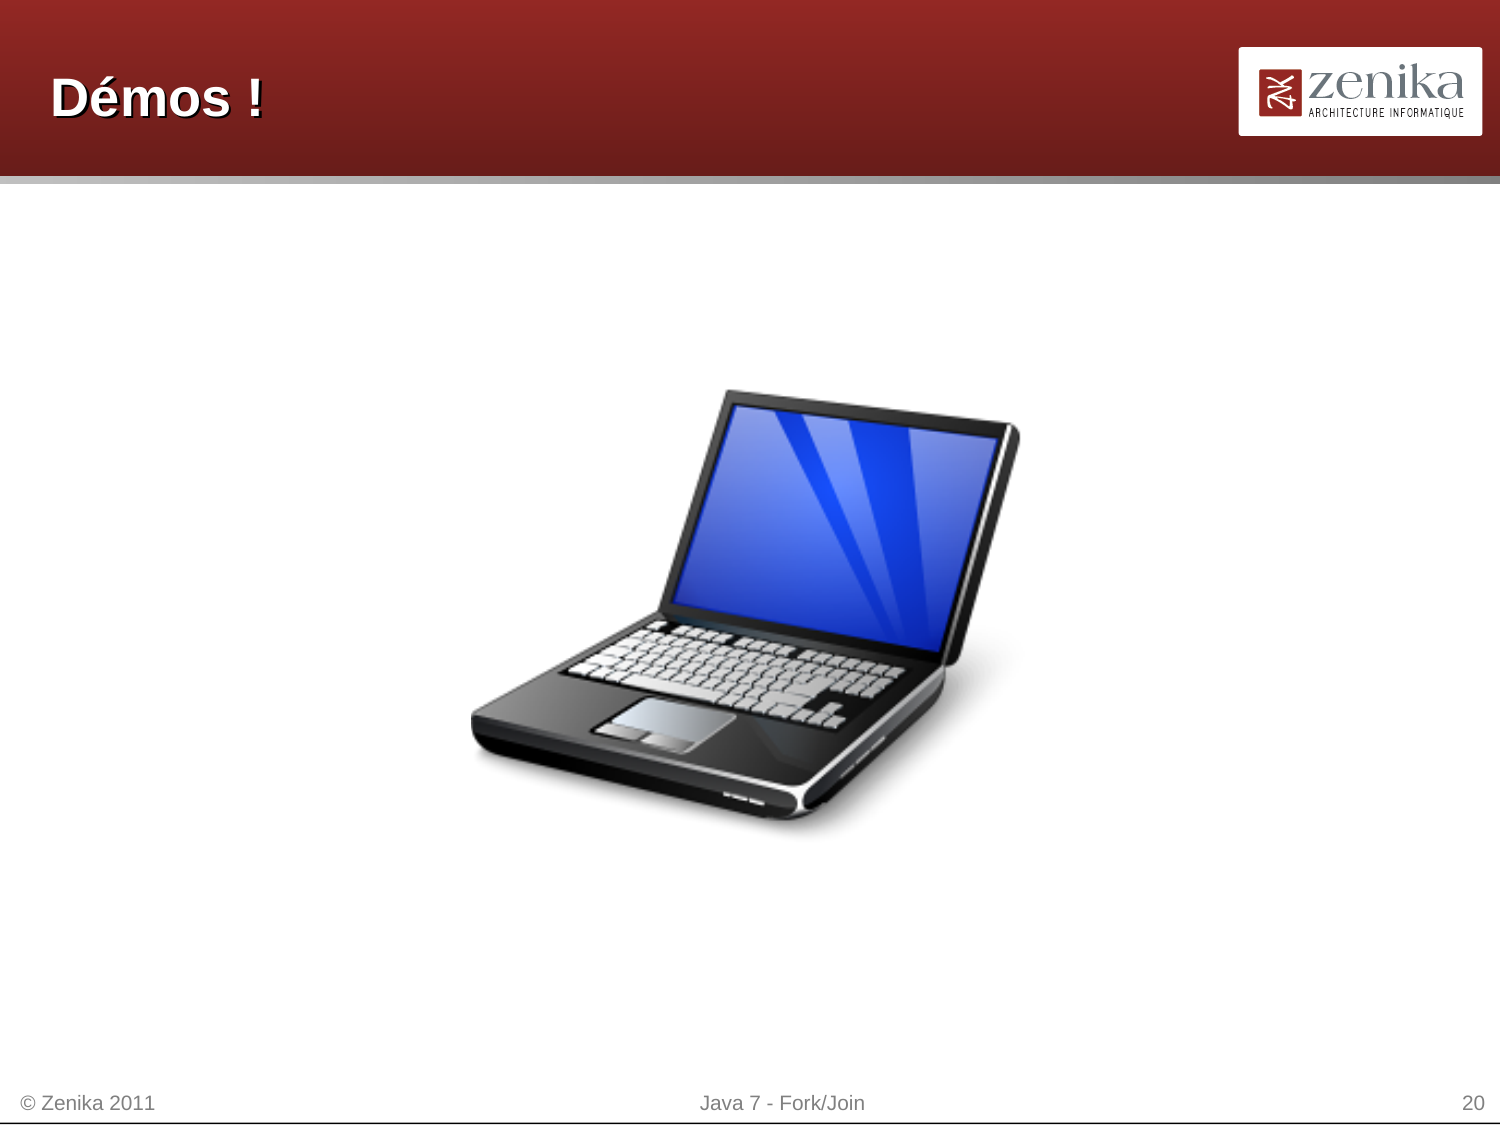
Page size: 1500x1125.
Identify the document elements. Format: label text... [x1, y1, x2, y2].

title Démos ! [50, 15, 1206, 180]
picture [1257, 58, 1464, 125]
picture [471, 336, 1029, 895]
